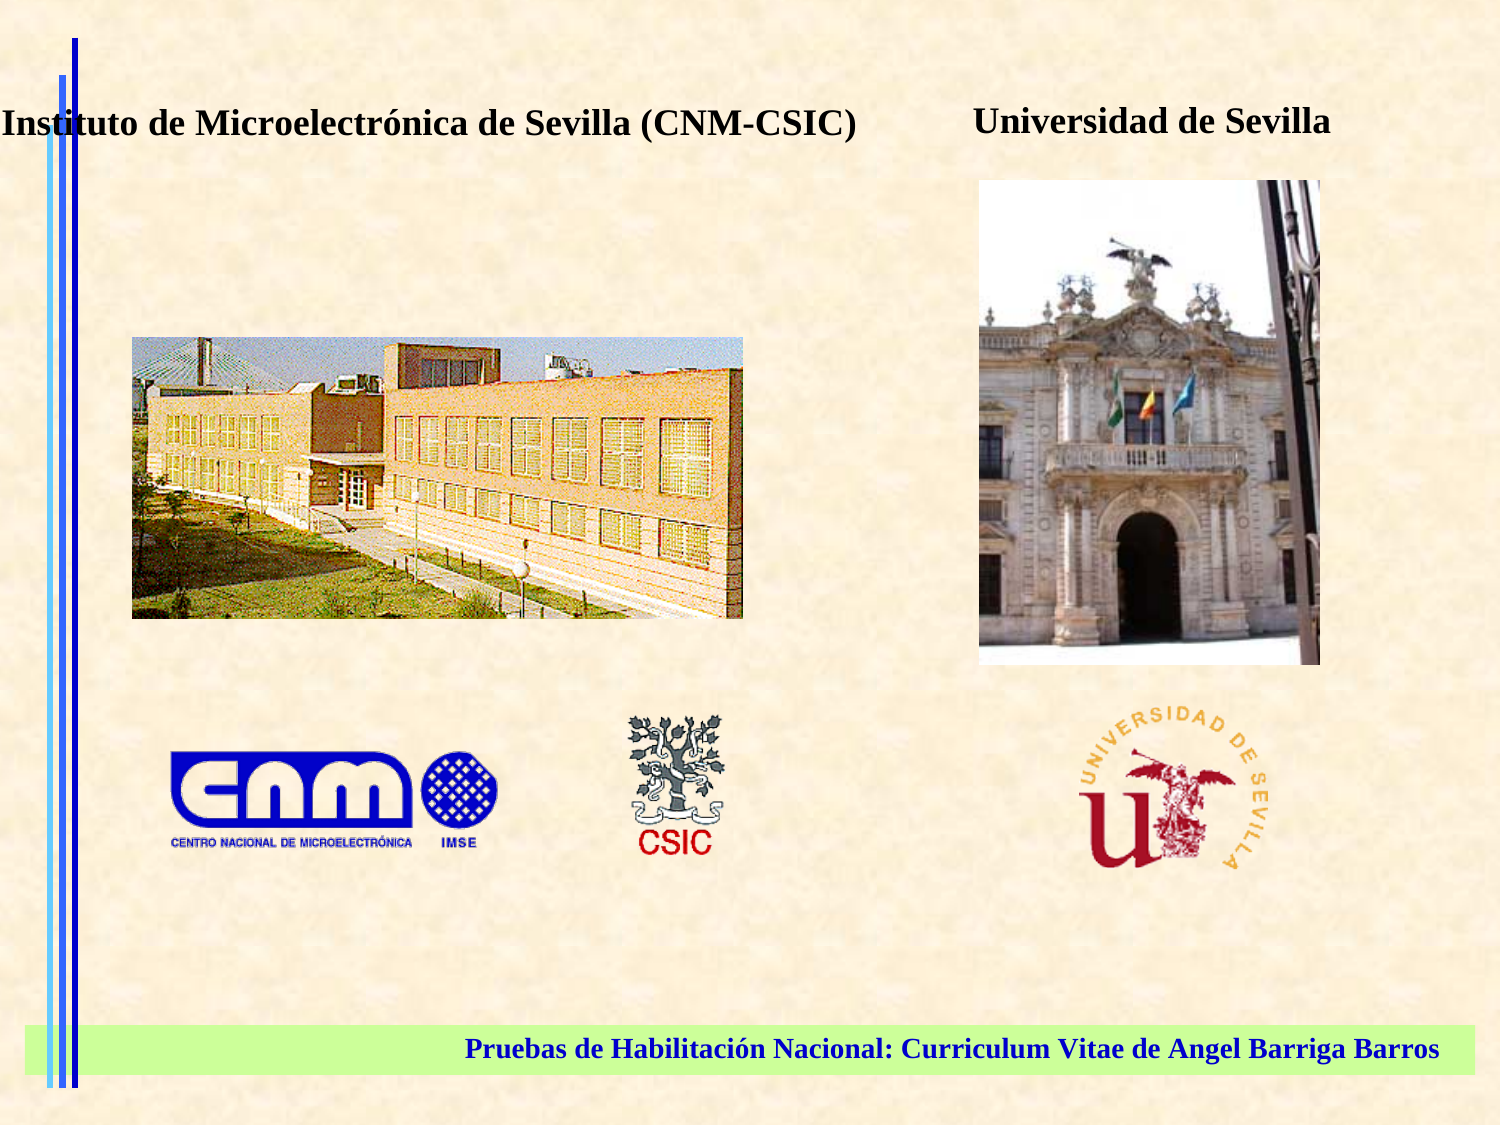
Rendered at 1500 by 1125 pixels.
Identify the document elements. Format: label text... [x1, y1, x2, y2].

text_box Universidad de Sevilla [957, 91, 1347, 149]
picture [53, 152, 59, 1025]
picture [0, 0, 1500, 1125]
text_box Instituto de Microelectrónica de Sevilla (CNM-CSIC) [0, 94, 873, 152]
picture [66, 152, 72, 1025]
